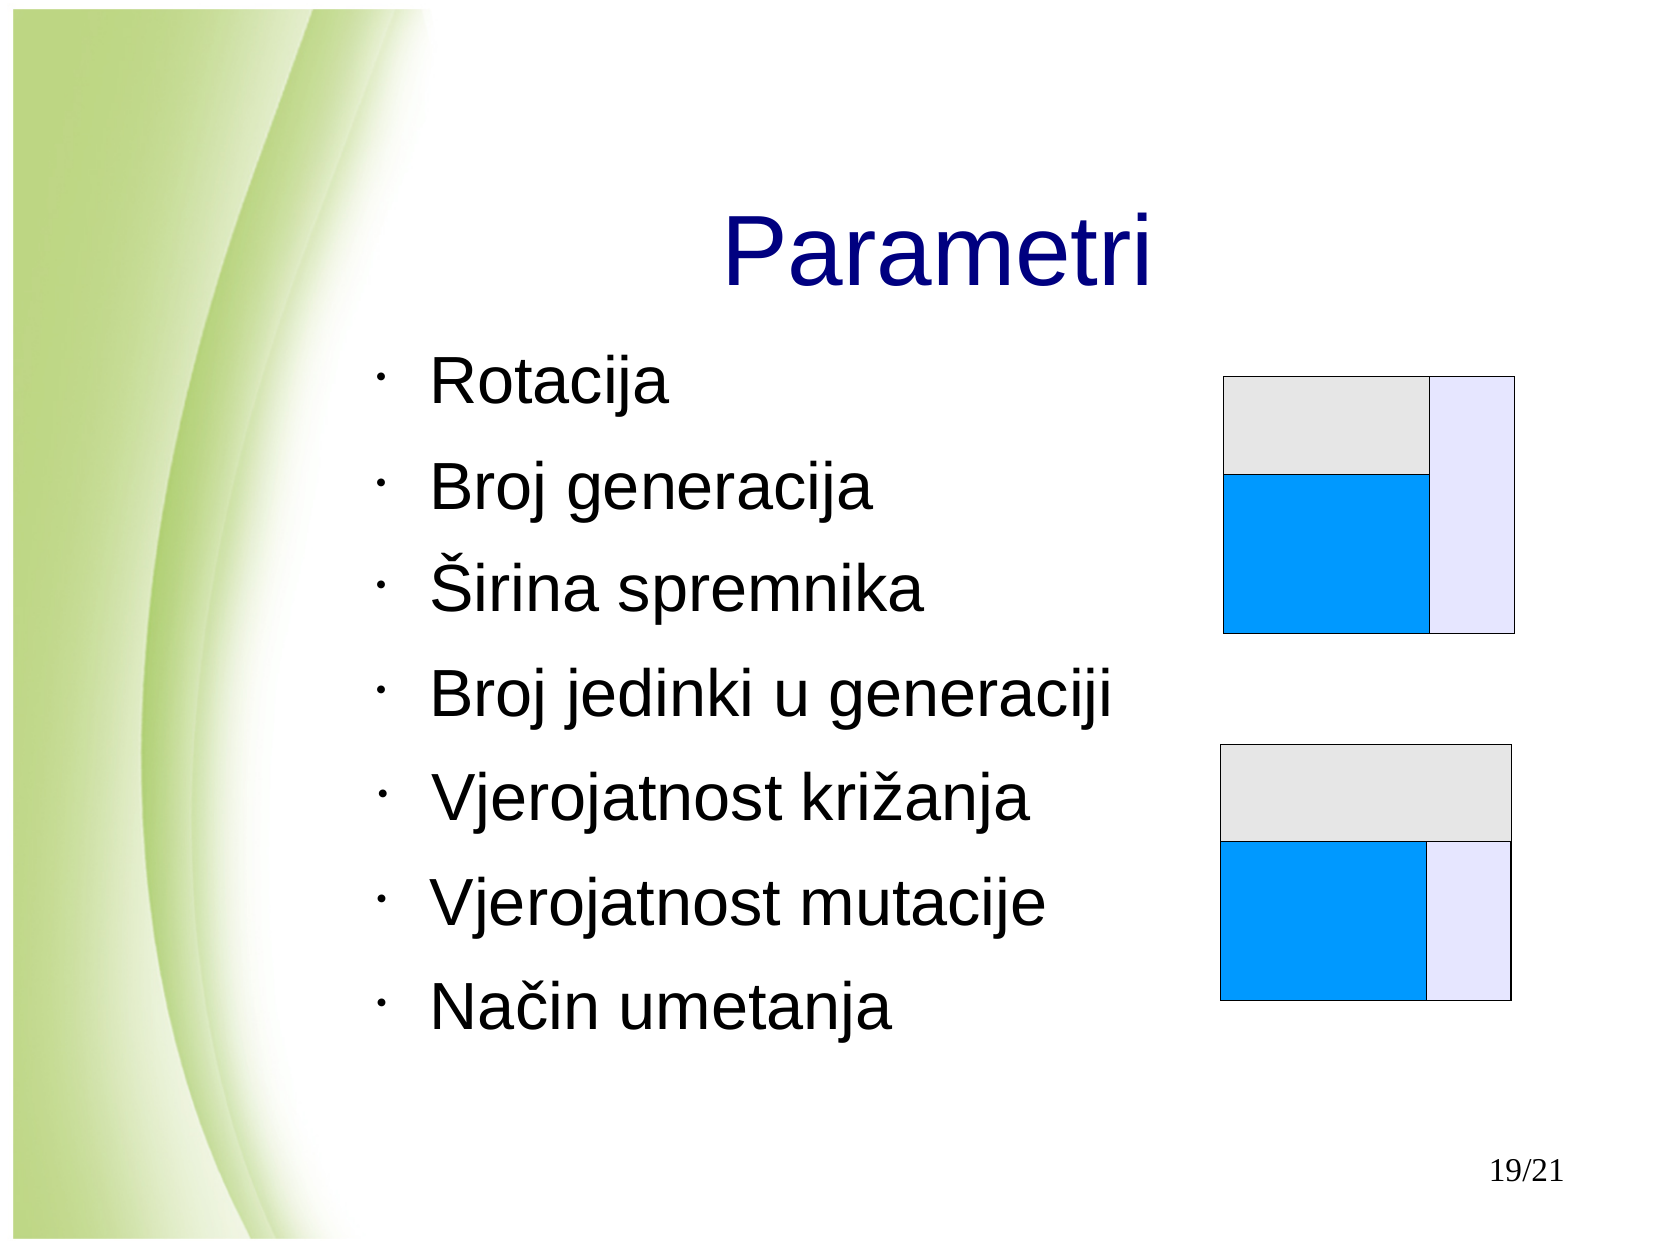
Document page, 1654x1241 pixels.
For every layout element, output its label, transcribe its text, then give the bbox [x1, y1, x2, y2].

text_box [1220, 745, 1511, 1001]
text_box Broj jedinki u generaciji [358, 656, 1166, 732]
text_box Širina spremnika [358, 551, 1166, 627]
text_box Način umetanja [358, 969, 1167, 1045]
title Parametri [0, 155, 1654, 348]
picture [7, 3, 1654, 155]
text_box Vjerojatnost križanja [360, 759, 1168, 835]
text_box Vjerojatnost mutacije [358, 865, 1167, 940]
picture [7, 348, 1654, 1241]
text_box Rotacija [358, 343, 1166, 419]
text_box Broj generacija [358, 448, 1166, 524]
text_box [1223, 376, 1515, 634]
